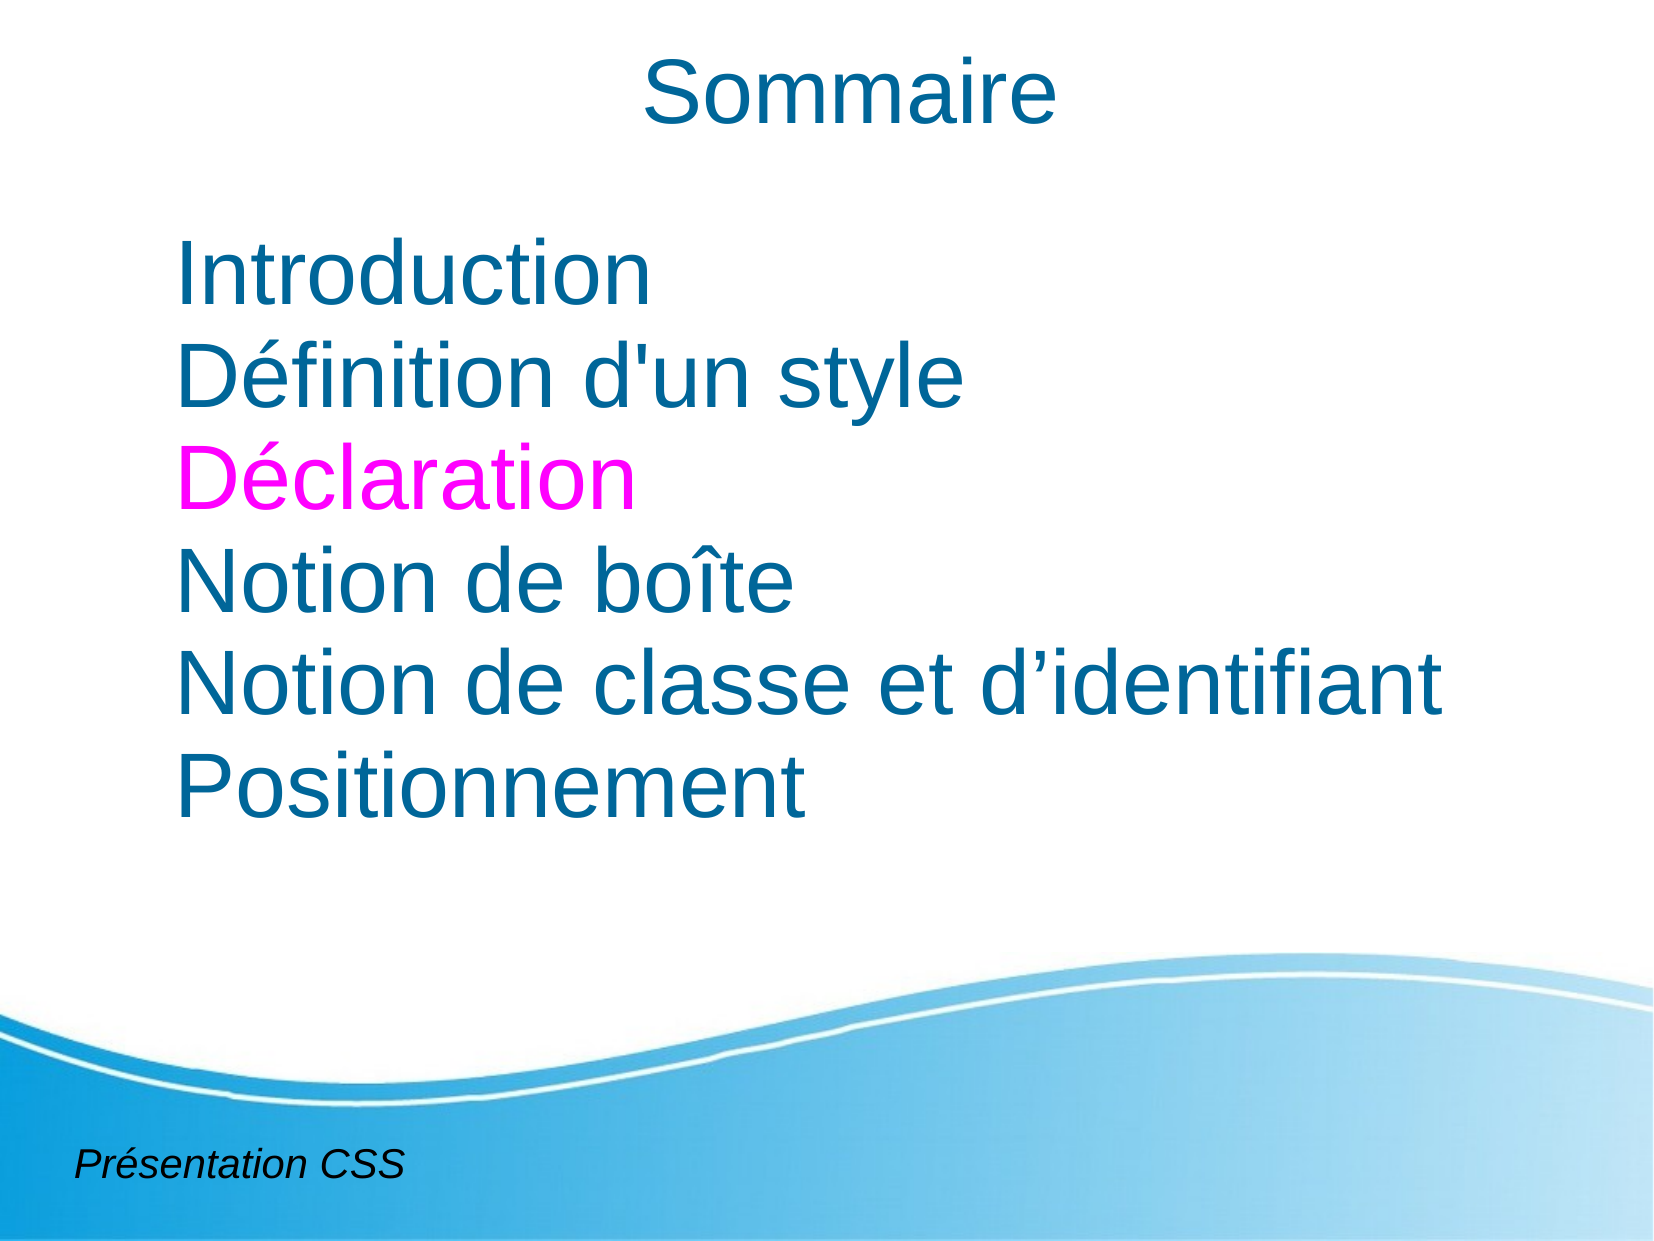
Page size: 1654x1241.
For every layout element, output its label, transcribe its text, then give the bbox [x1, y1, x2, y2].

picture [0, 952, 1654, 1241]
title Sommaire [106, 0, 1595, 196]
title Introduction Définition d'un style Déclaration Notion de boîte Notion de classe et d’identifiant Positionnement [174, 221, 1558, 837]
